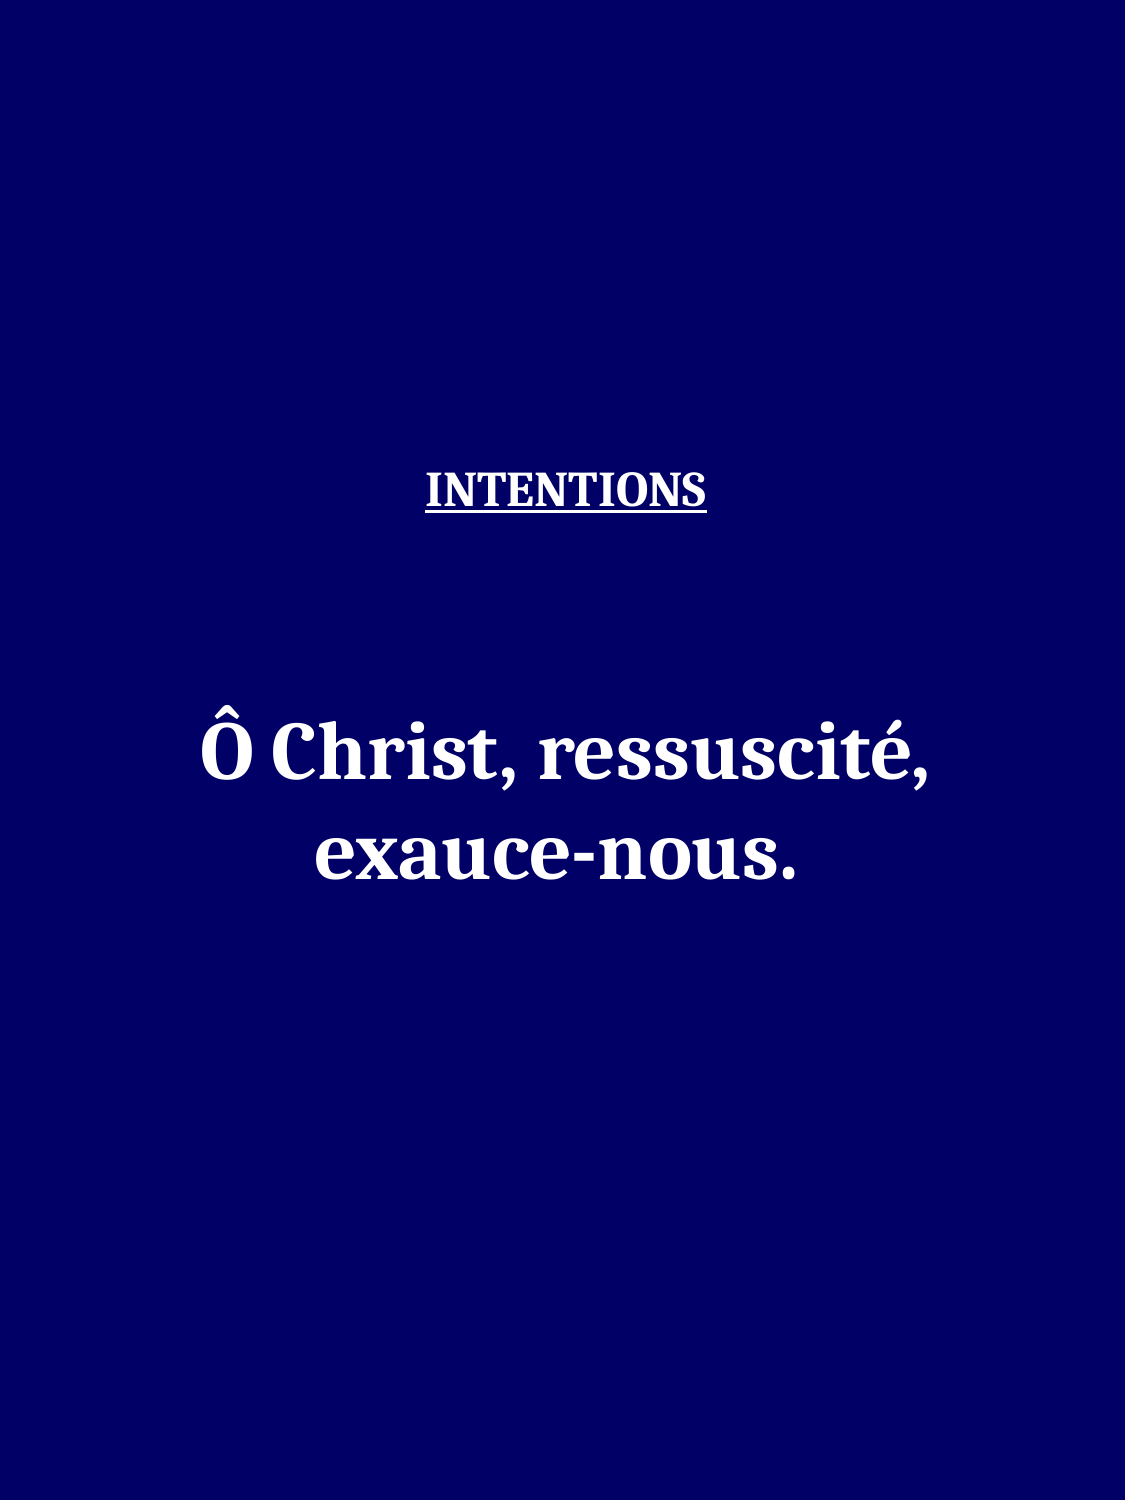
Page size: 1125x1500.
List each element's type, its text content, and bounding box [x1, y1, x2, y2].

text_box INTENTIONS Ô Christ, ressuscité, exauce-nous. [156, 448, 976, 1023]
